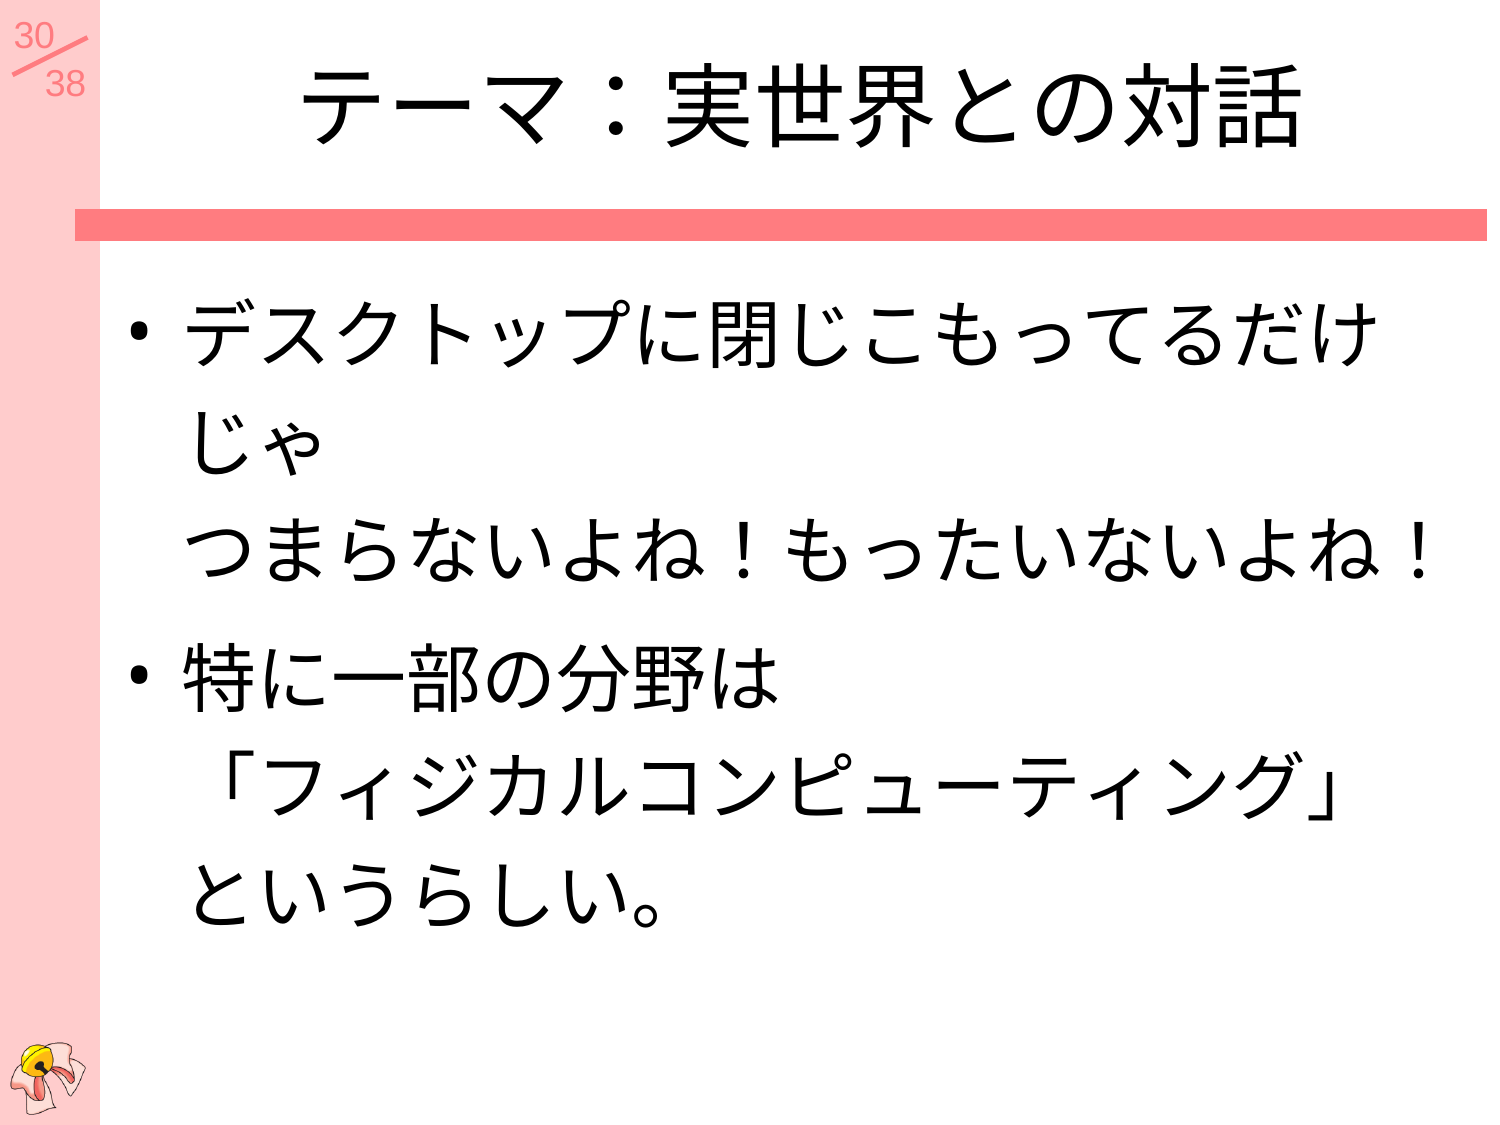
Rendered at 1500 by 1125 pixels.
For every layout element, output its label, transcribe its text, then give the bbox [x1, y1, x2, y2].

picture [10, 1042, 86, 1115]
title テーマ：実世界との対話 [125, 0, 1476, 211]
list デスクトップに閉じこもってるだけじゃ つまらないよね！もったいないよね！ 特に一部の分野は 「フィジカルコンピューティング」 というらしい。 [125, 275, 1476, 1086]
